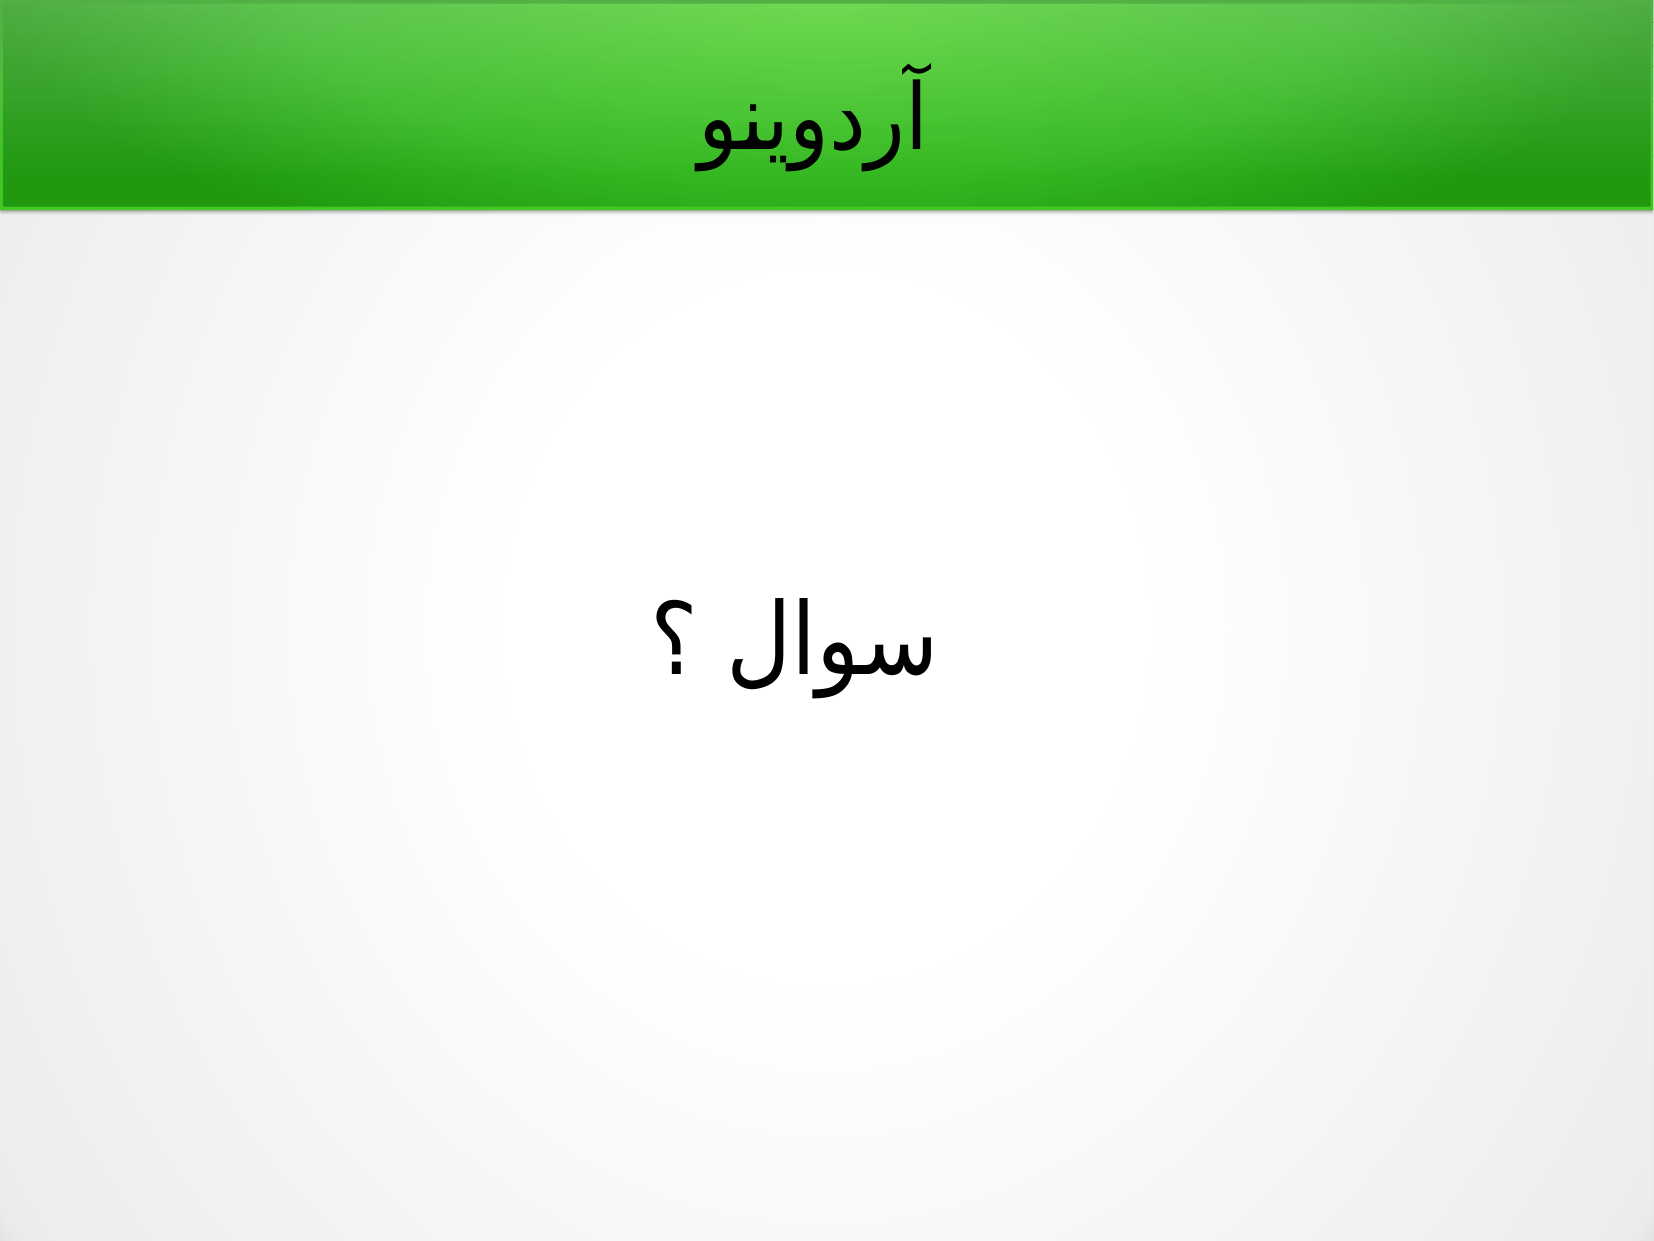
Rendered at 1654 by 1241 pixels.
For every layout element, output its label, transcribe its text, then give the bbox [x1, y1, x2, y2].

title آردوینو [82, 47, 1571, 189]
list سوال ؟ [15, 435, 1504, 1156]
